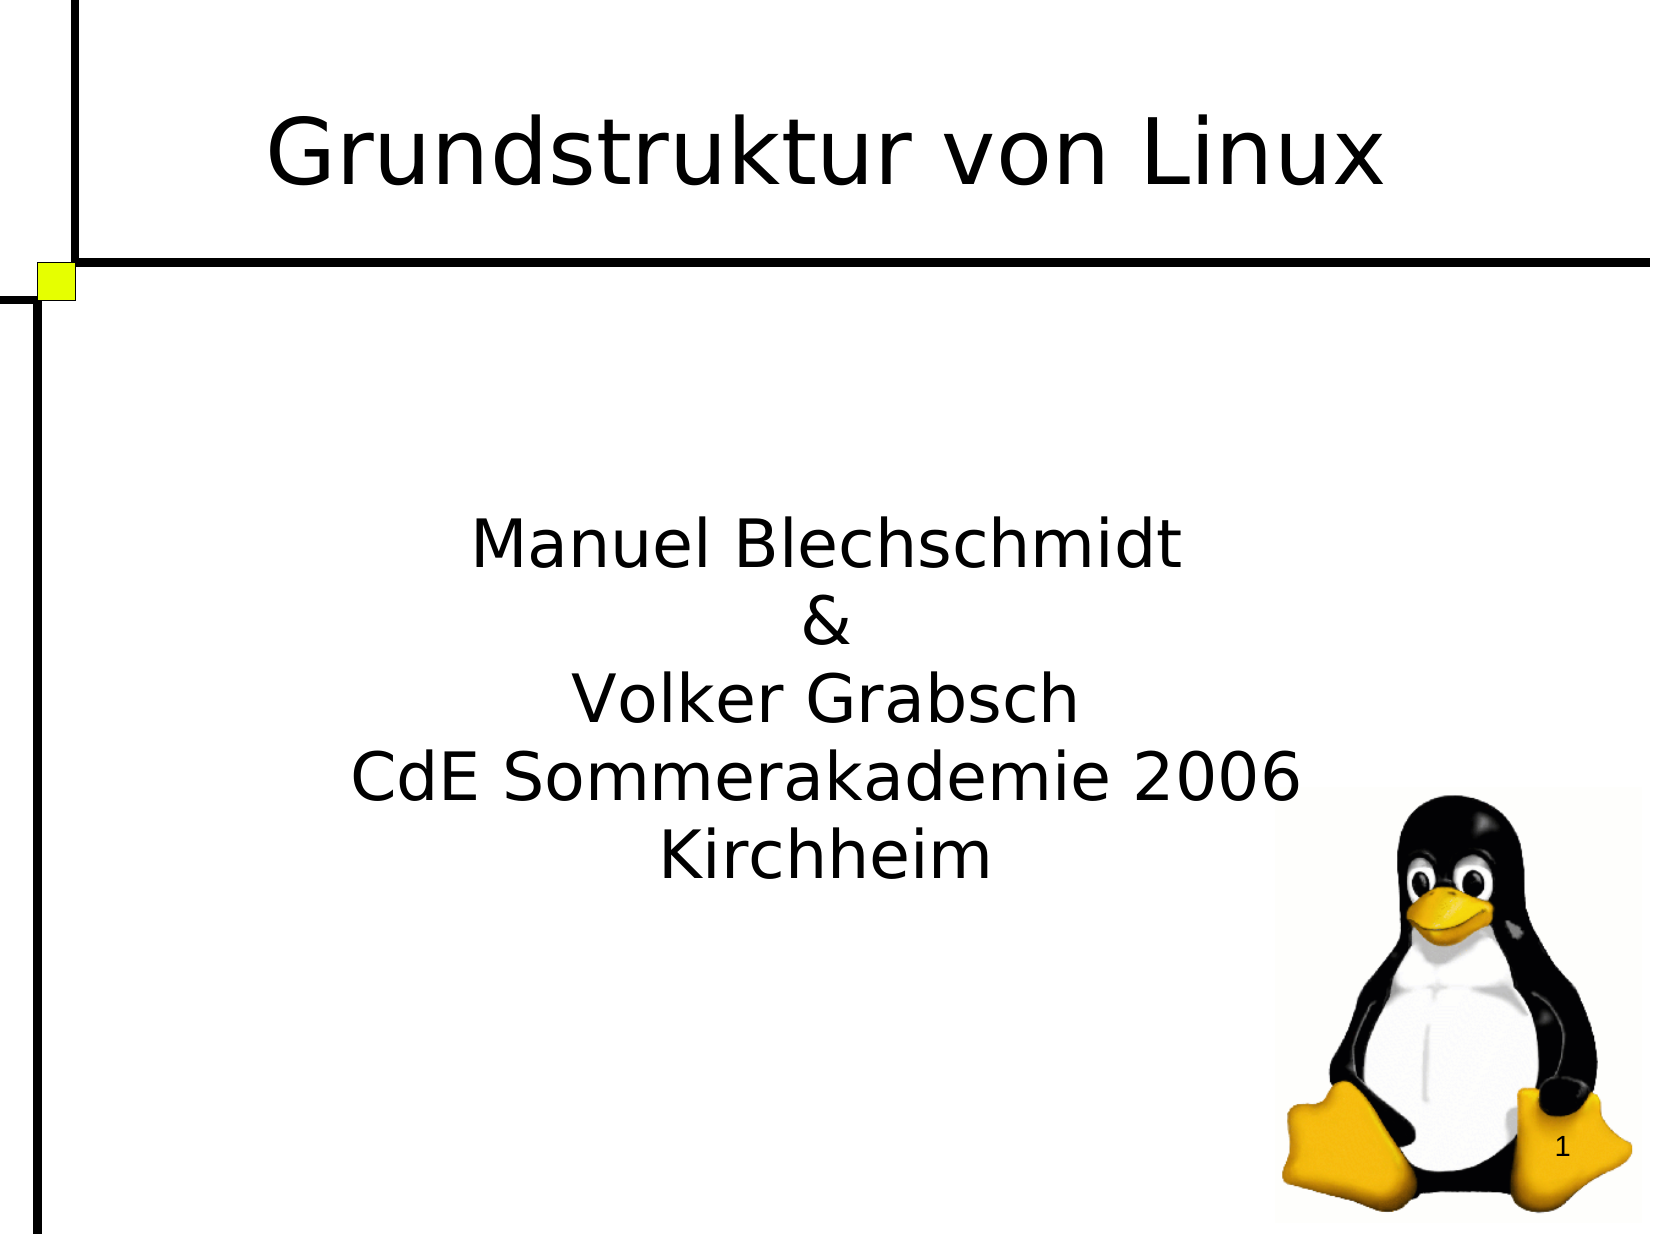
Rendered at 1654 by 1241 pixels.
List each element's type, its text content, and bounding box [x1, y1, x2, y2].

title Grundstruktur von Linux [82, 49, 1571, 257]
subtitle Manuel Blechschmidt & Volker Grabsch CdE Sommerakademie 2006 Kirchheim [82, 290, 1571, 1109]
picture [1275, 787, 1642, 1223]
